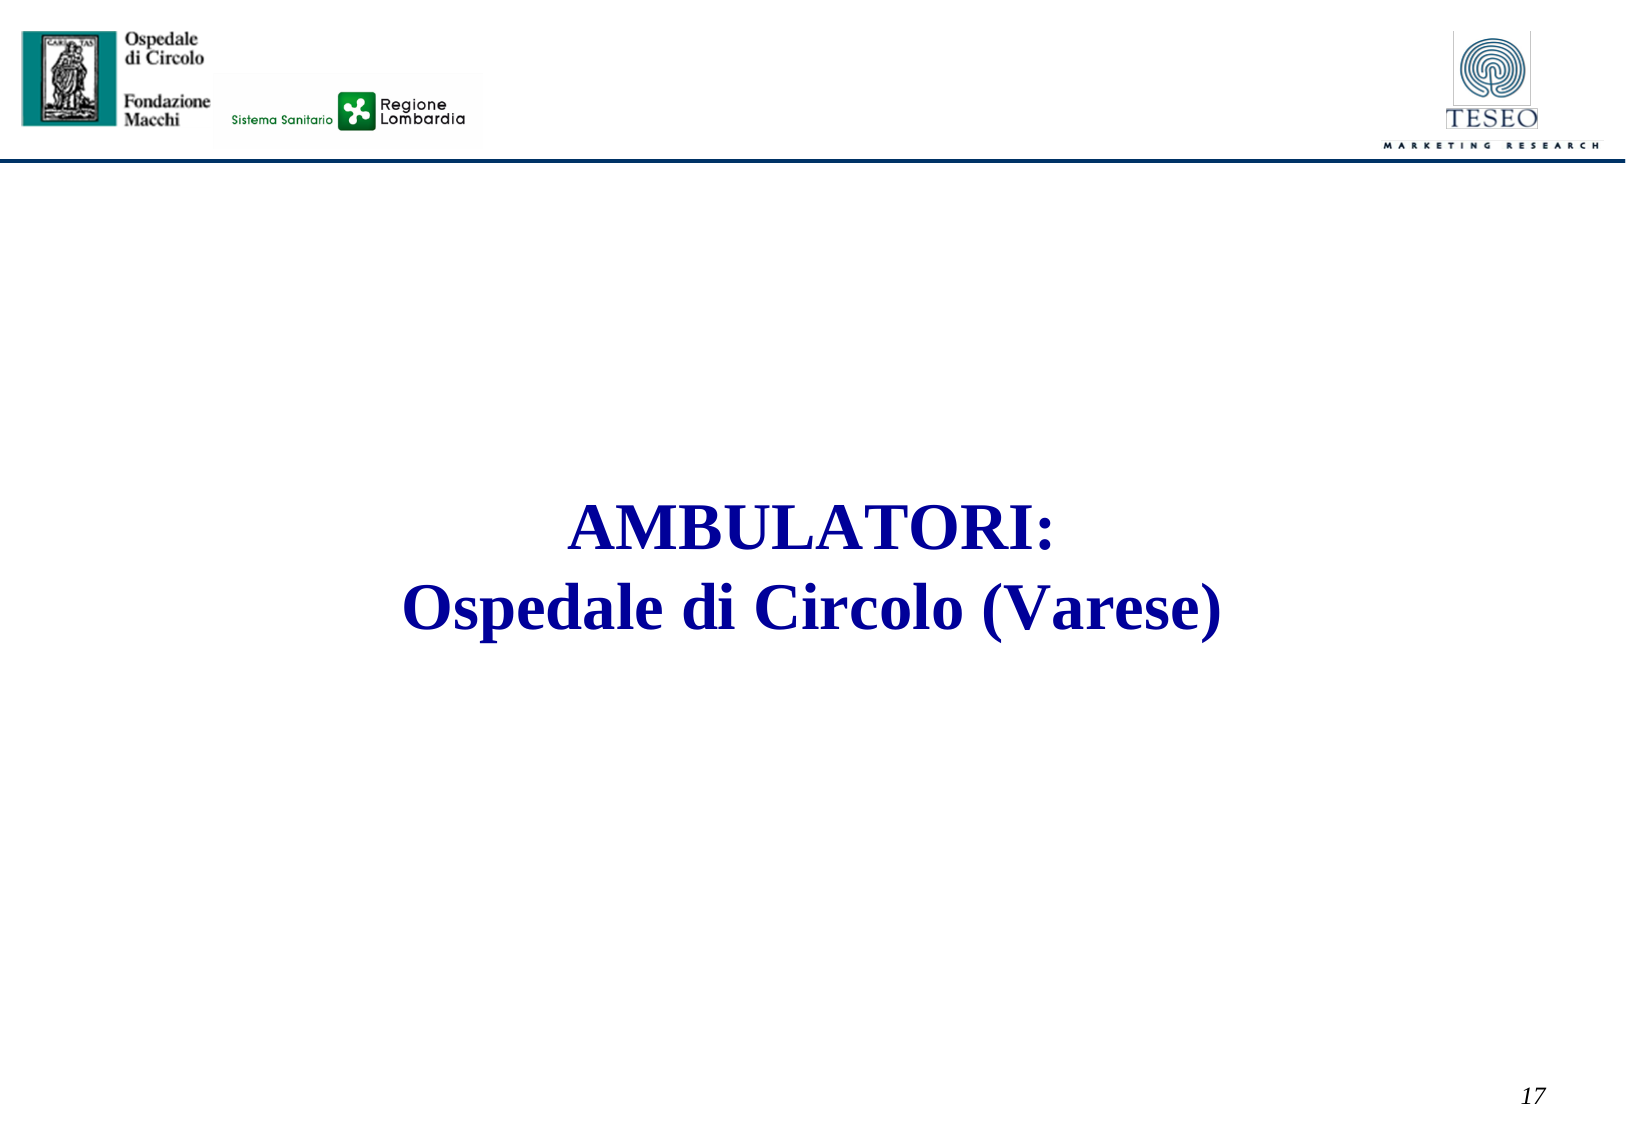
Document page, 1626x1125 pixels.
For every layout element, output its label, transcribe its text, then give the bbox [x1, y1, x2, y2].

picture [1381, 31, 1604, 149]
picture [21, 31, 483, 149]
text_box AMBULATORI: Ospedale di Circolo (Varese) [121, 469, 1504, 657]
